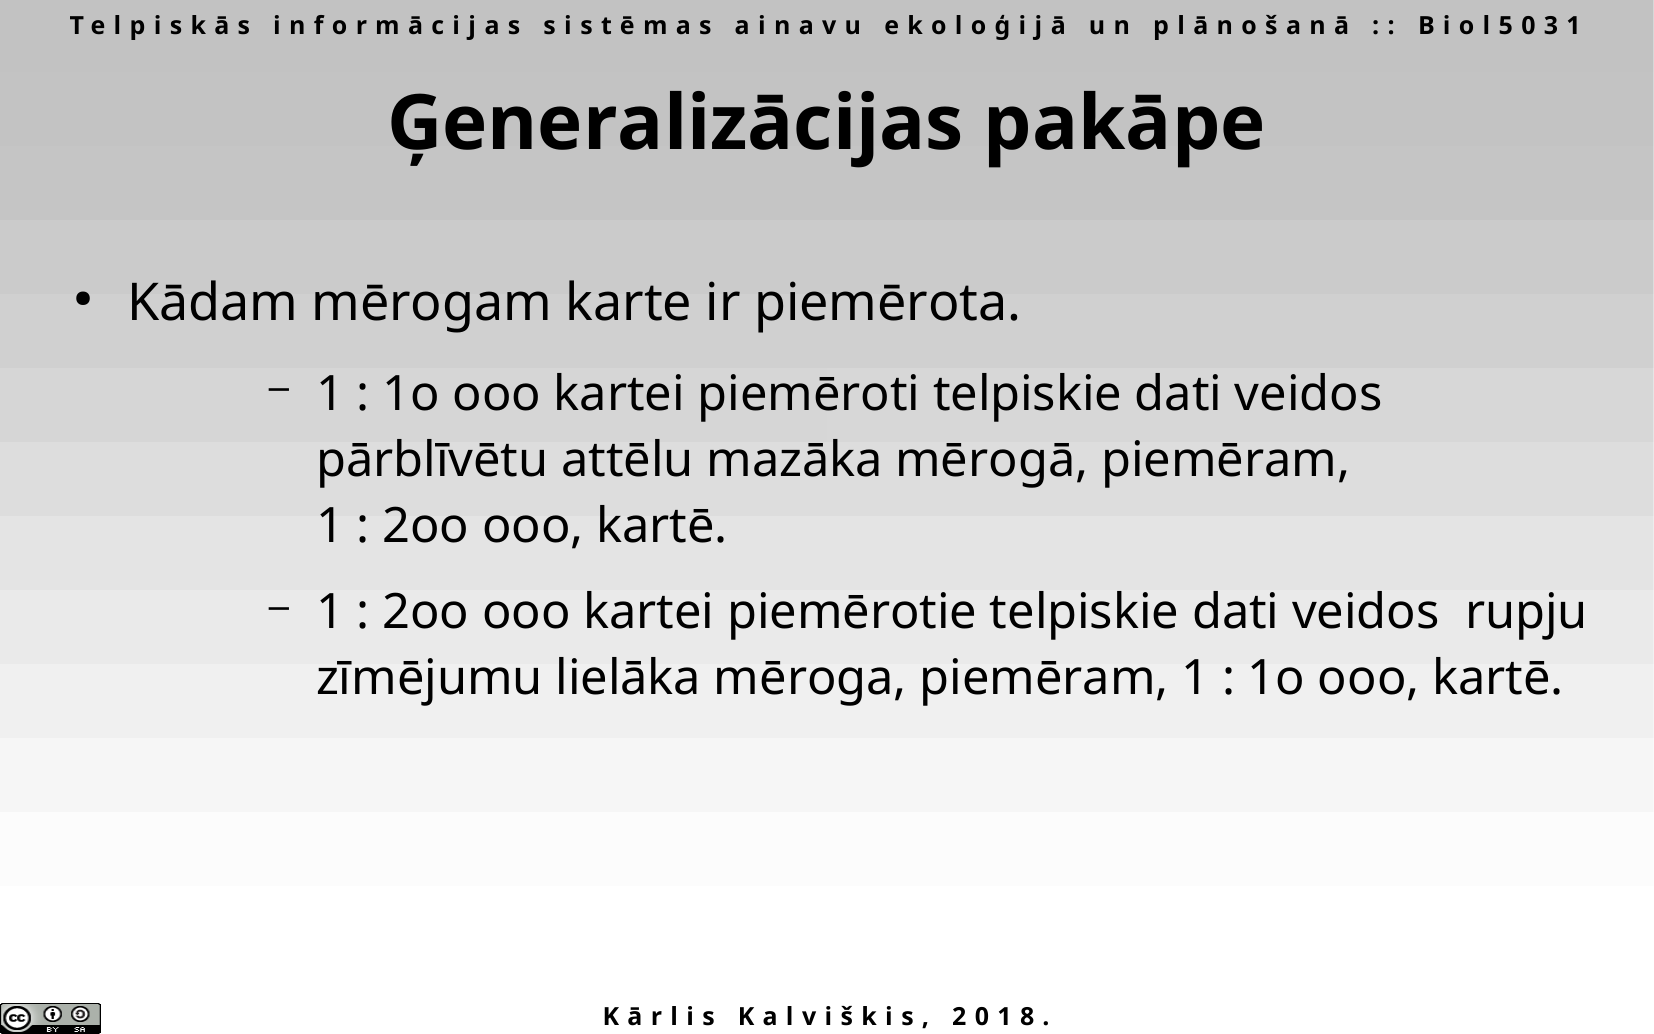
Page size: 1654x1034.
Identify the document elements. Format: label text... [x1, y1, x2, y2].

title Ģeneralizācijas pakāpe [0, 1, 1654, 240]
picture [0, 240, 1654, 1034]
list Kādam mērogam karte ir piemērota. 1 : 1o ooo kartei piemēroti telpiskie dati veidos pārblīvētu attēlu mazāka mērogā, piemēram, 1 : 2oo ooo, kartē. 1 : 2oo ooo kartei piemērotie telpiskie dati veidos rupju zīmējumu lielāka mēroga, piemēram, 1 : 1o ooo, kartē. [56, 264, 1600, 979]
